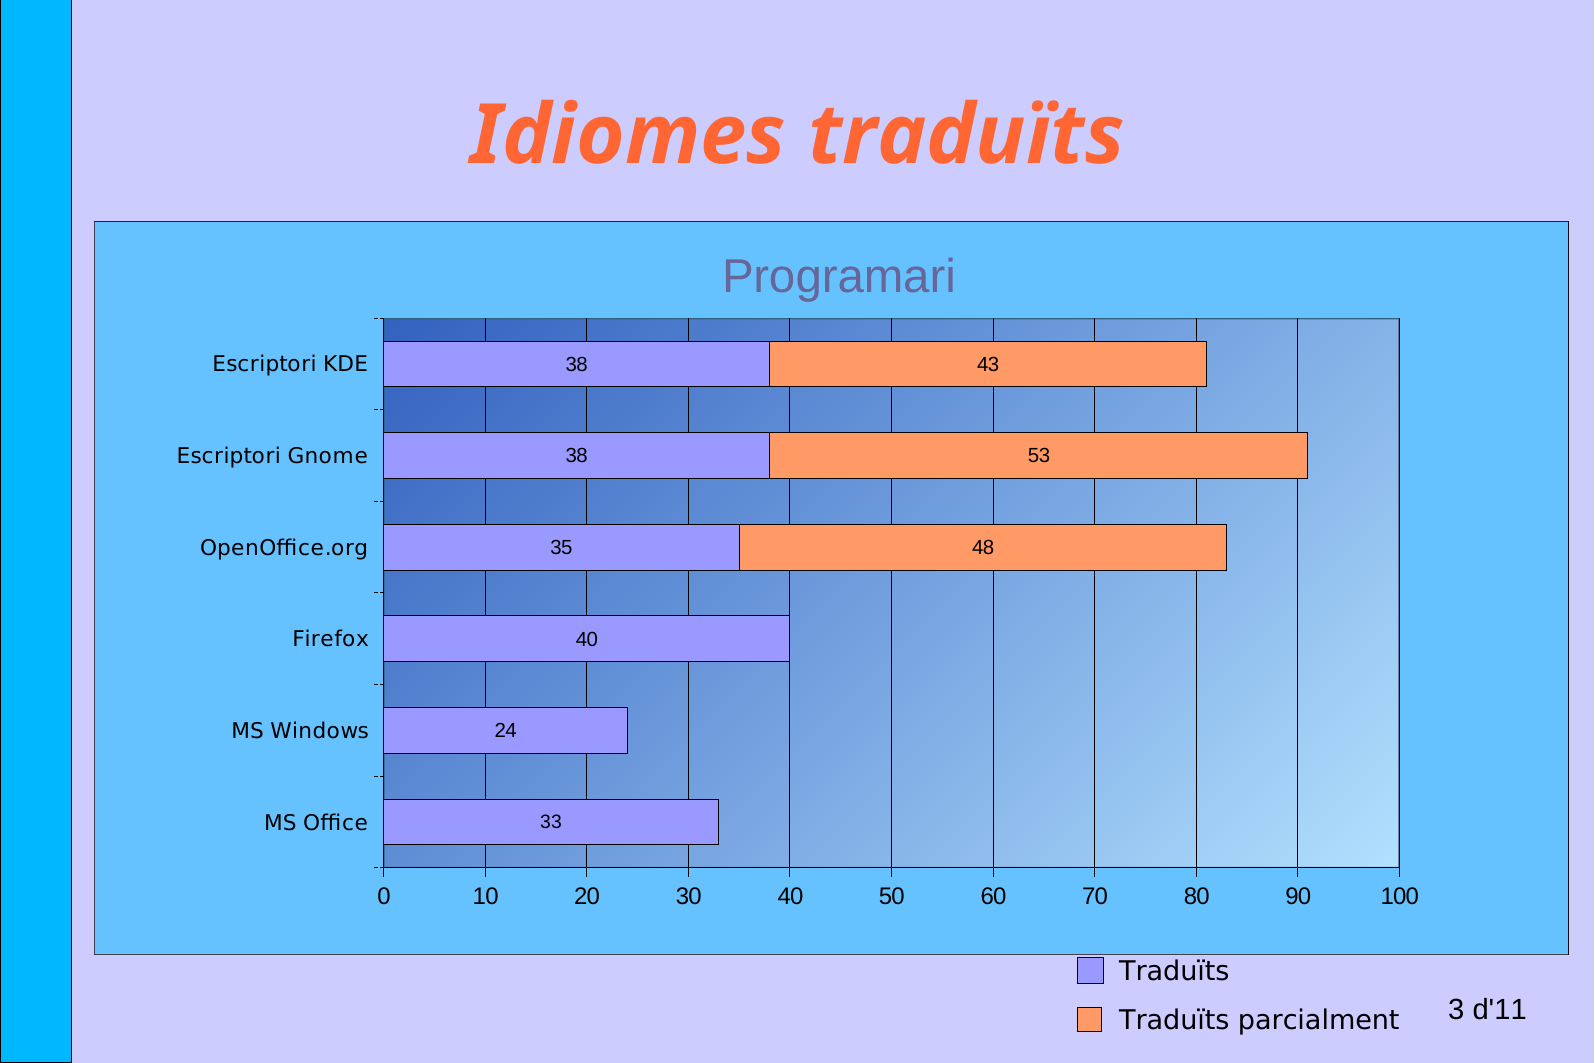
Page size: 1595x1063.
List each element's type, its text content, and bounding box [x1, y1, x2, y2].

text_box Traduïts parcialment [1119, 1004, 1420, 1036]
text_box 3 d'11 [1448, 993, 1555, 1030]
text_box [1077, 957, 1104, 984]
text_box Traduïts [1119, 955, 1343, 987]
chart [94, 221, 1569, 955]
text_box [1077, 1007, 1102, 1032]
title Idiomes traduïts [117, 42, 1479, 221]
